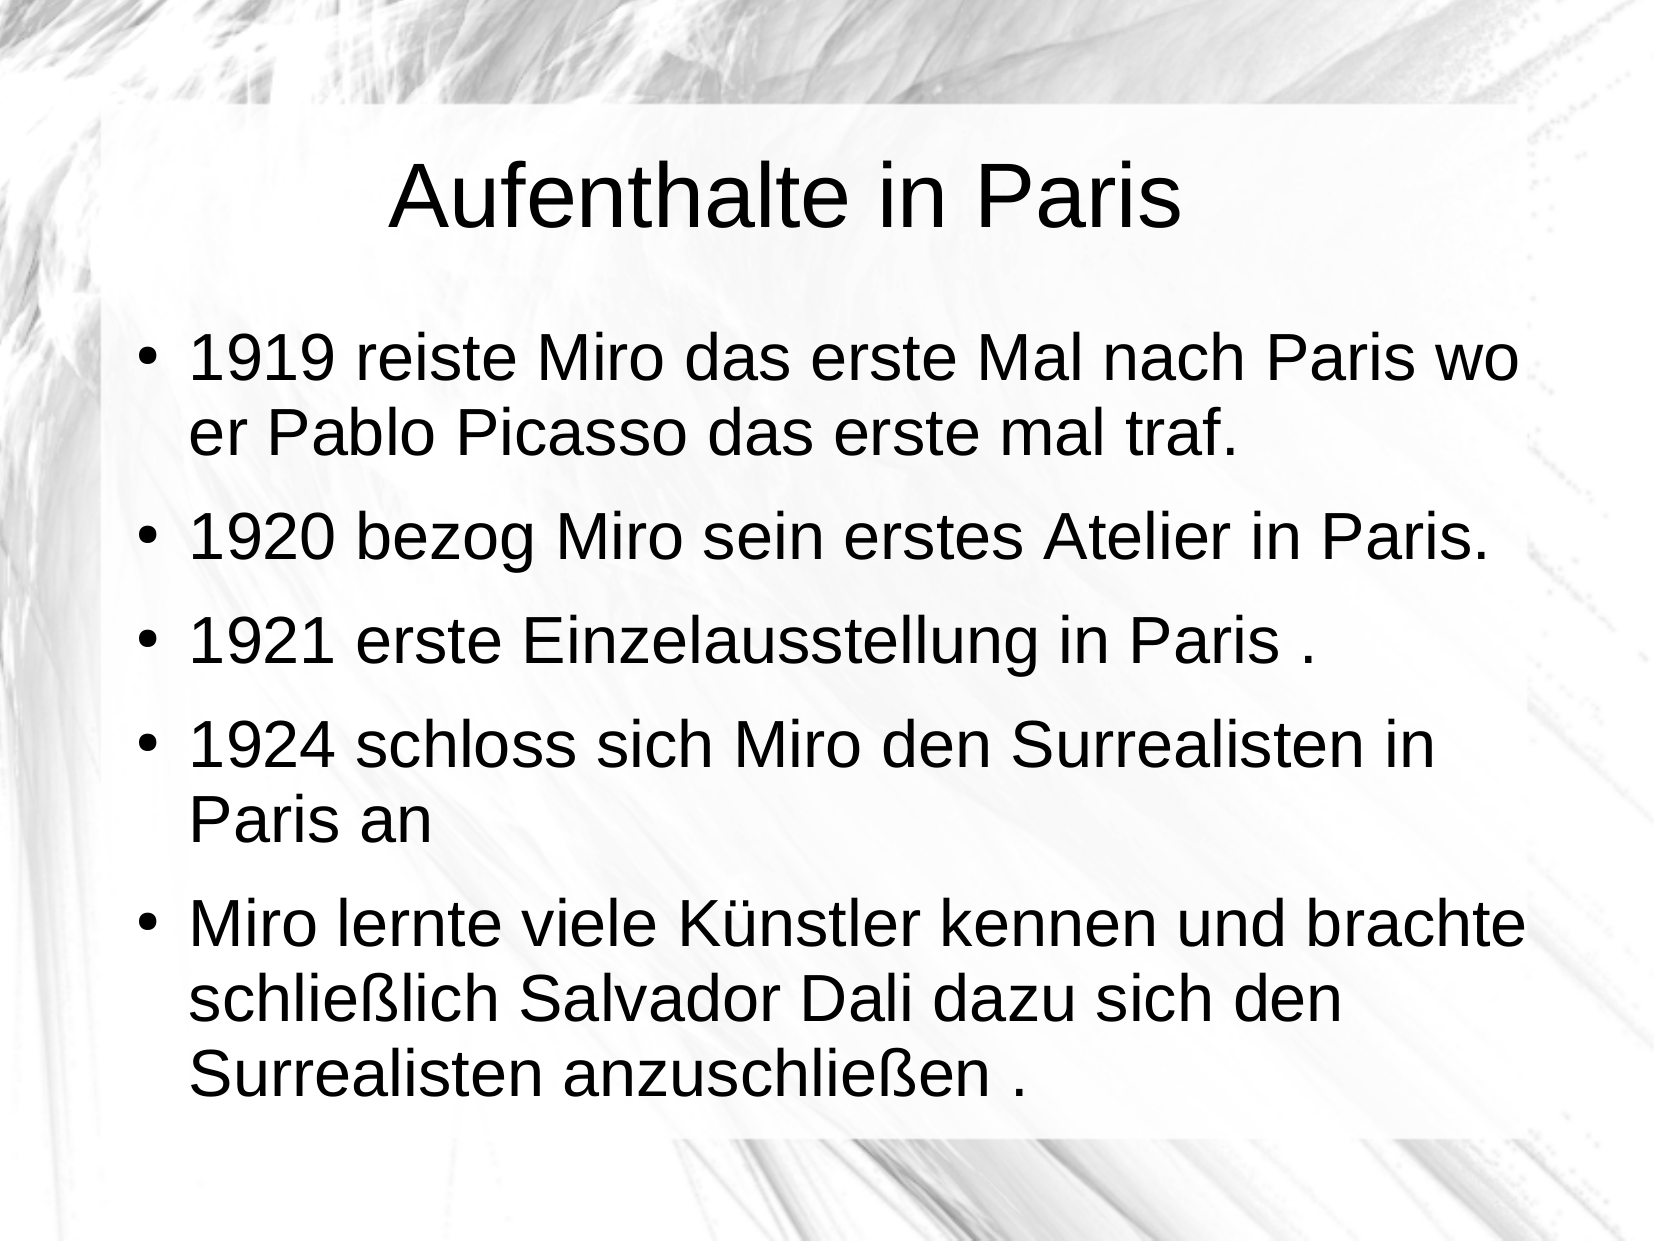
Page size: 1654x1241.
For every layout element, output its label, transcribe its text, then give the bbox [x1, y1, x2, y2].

picture [0, 0, 1654, 1241]
title Aufenthalte in Paris [118, 112, 1506, 281]
list 1919 reiste Miro das erste Mal nach Paris wo er Pablo Picasso das erste mal traf. 1920 bezog Miro sein erstes Atelier in Paris. 1921 erste Einzelausstellung in Paris . 1924 schloss sich Miro den Surrealisten in Paris an Miro lernte viele Künstler kennen und brachte schließlich Salvador Dali dazu sich den Surrealisten anzuschließen . [118, 319, 1571, 1111]
